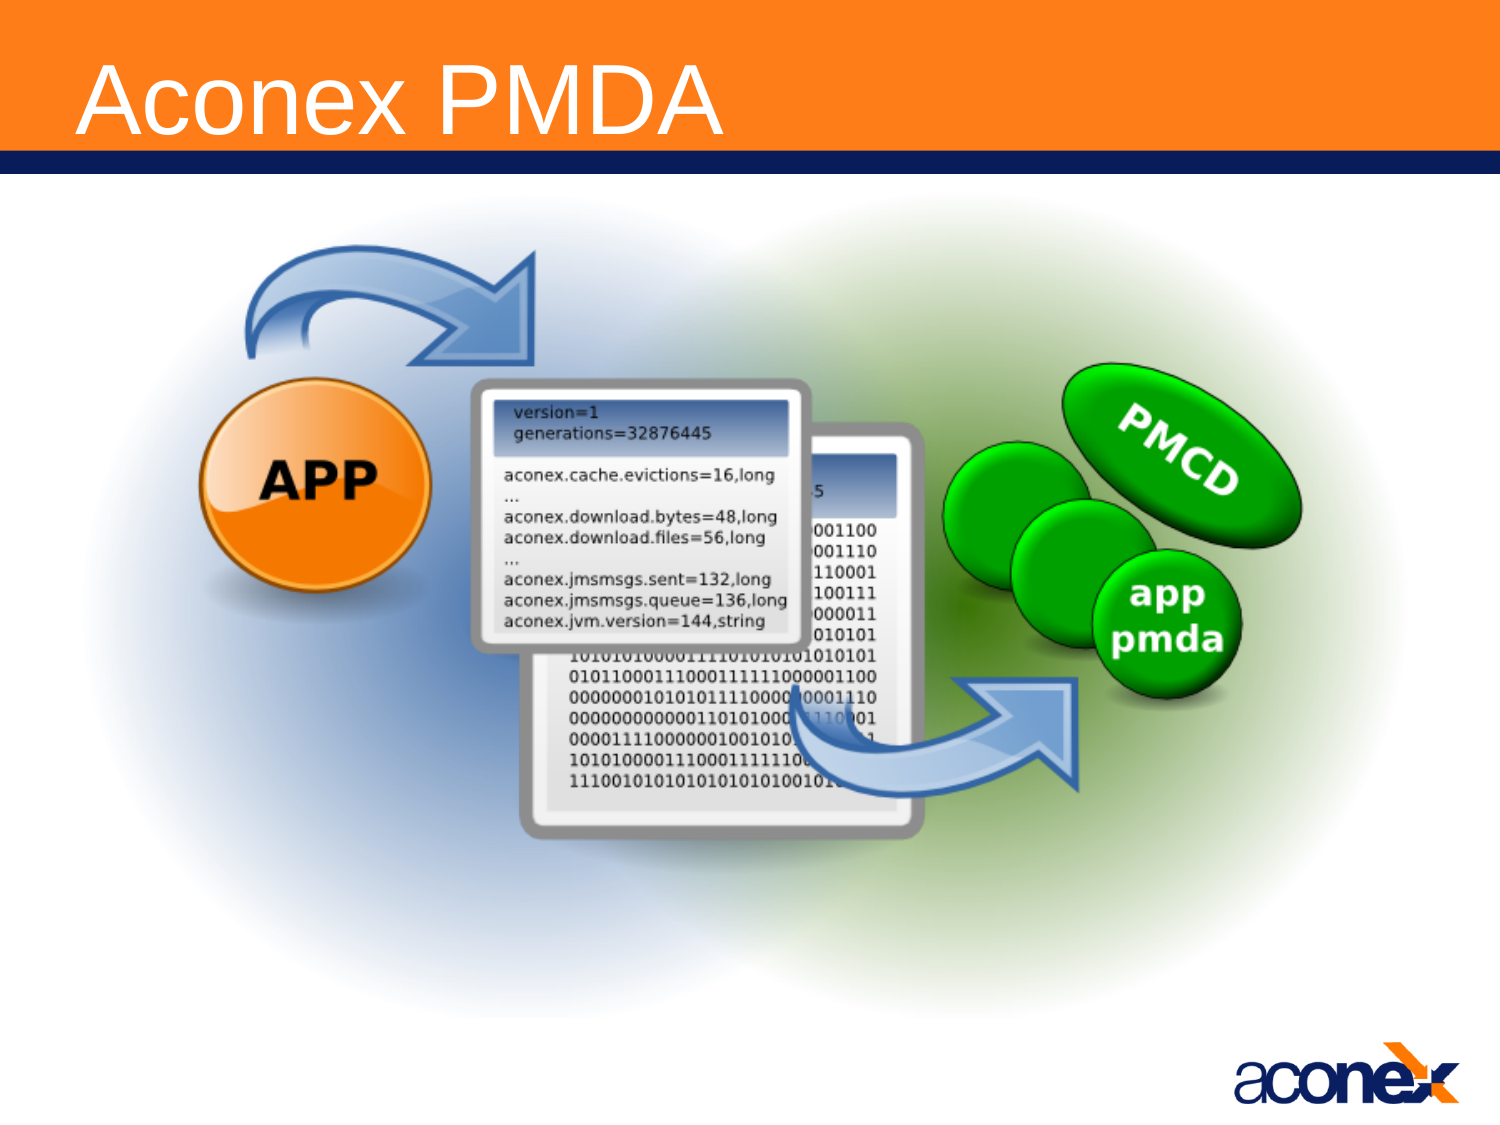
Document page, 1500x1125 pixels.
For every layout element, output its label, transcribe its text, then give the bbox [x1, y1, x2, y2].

picture [79, 183, 1414, 1018]
title Aconex PMDA [75, 23, 1426, 176]
picture [1234, 1042, 1460, 1104]
